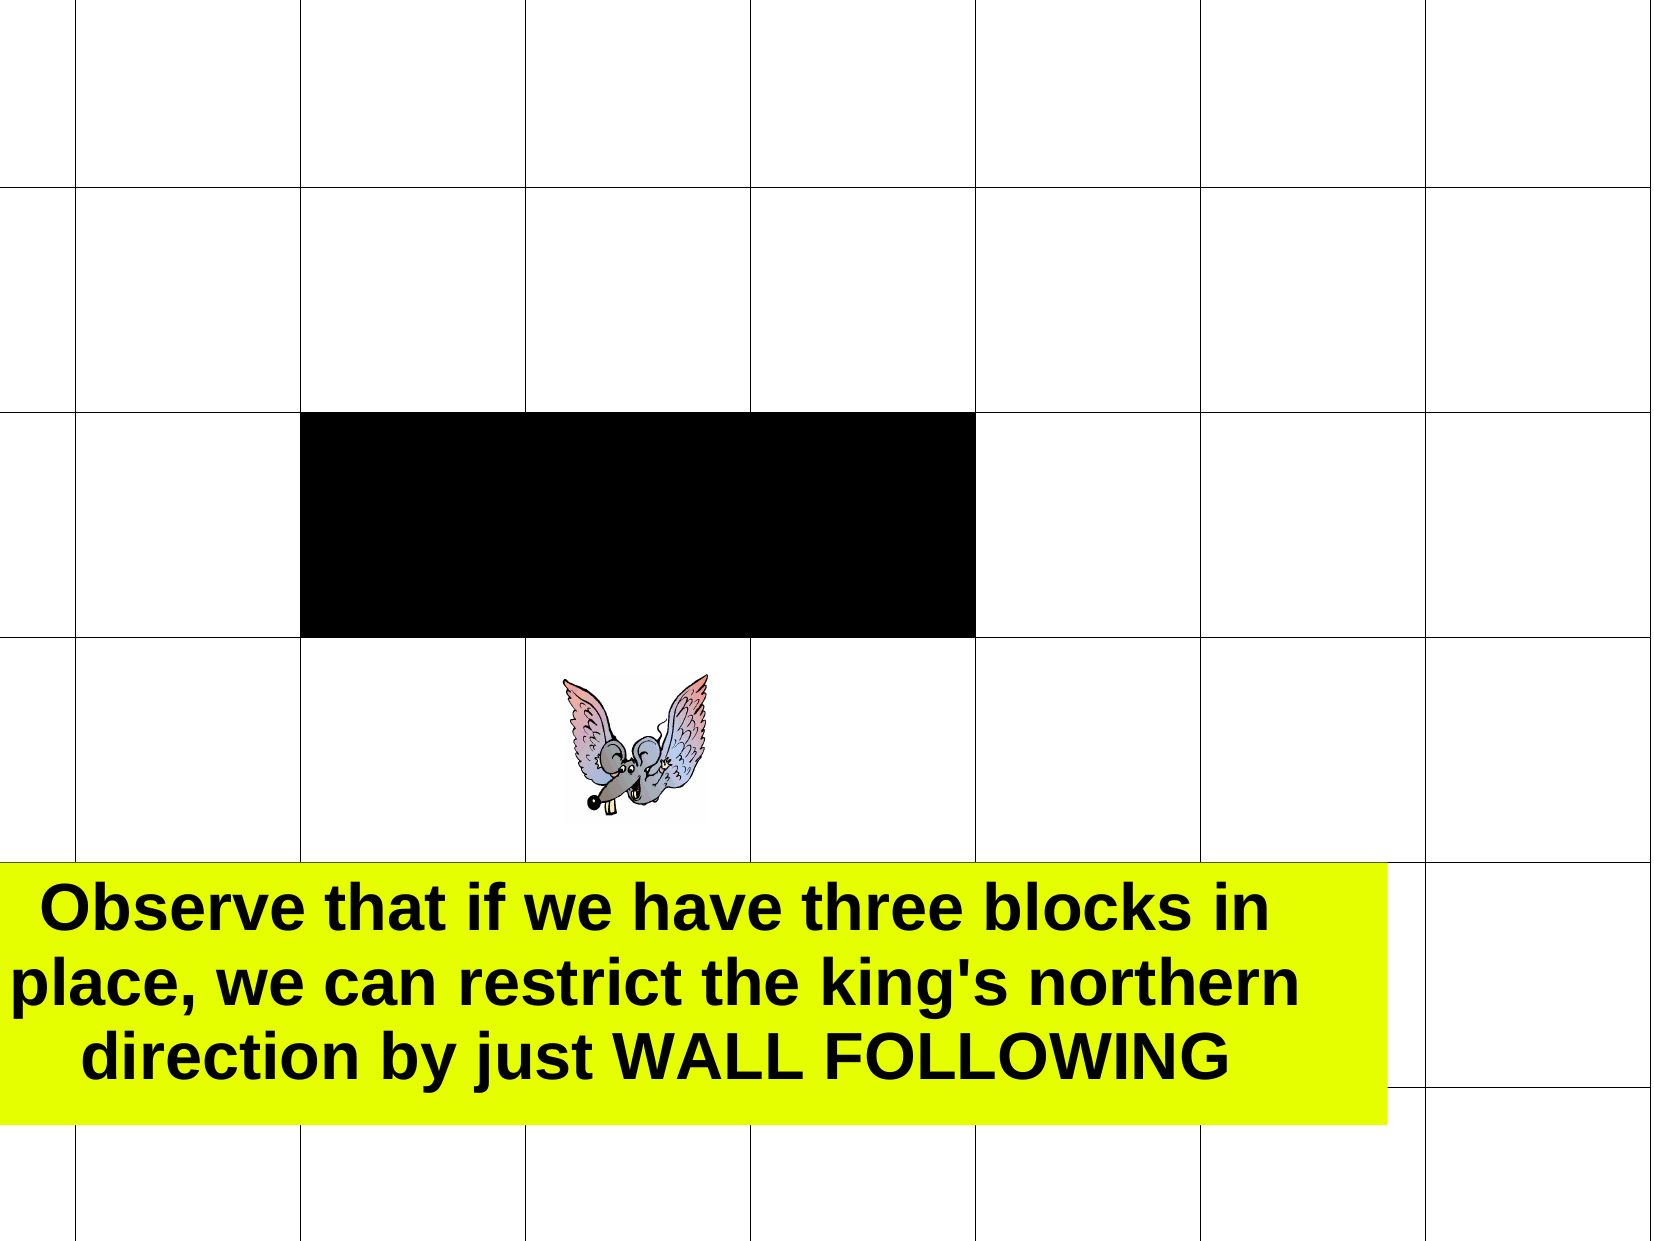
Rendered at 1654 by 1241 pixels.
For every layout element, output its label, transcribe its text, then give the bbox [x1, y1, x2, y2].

text_box [0, 0, 1651, 1241]
text_box Observe that if we have three blocks in place, we can restrict the king's northern direction by just WALL FOLLOWING [0, 862, 1388, 1126]
picture [562, 674, 708, 826]
